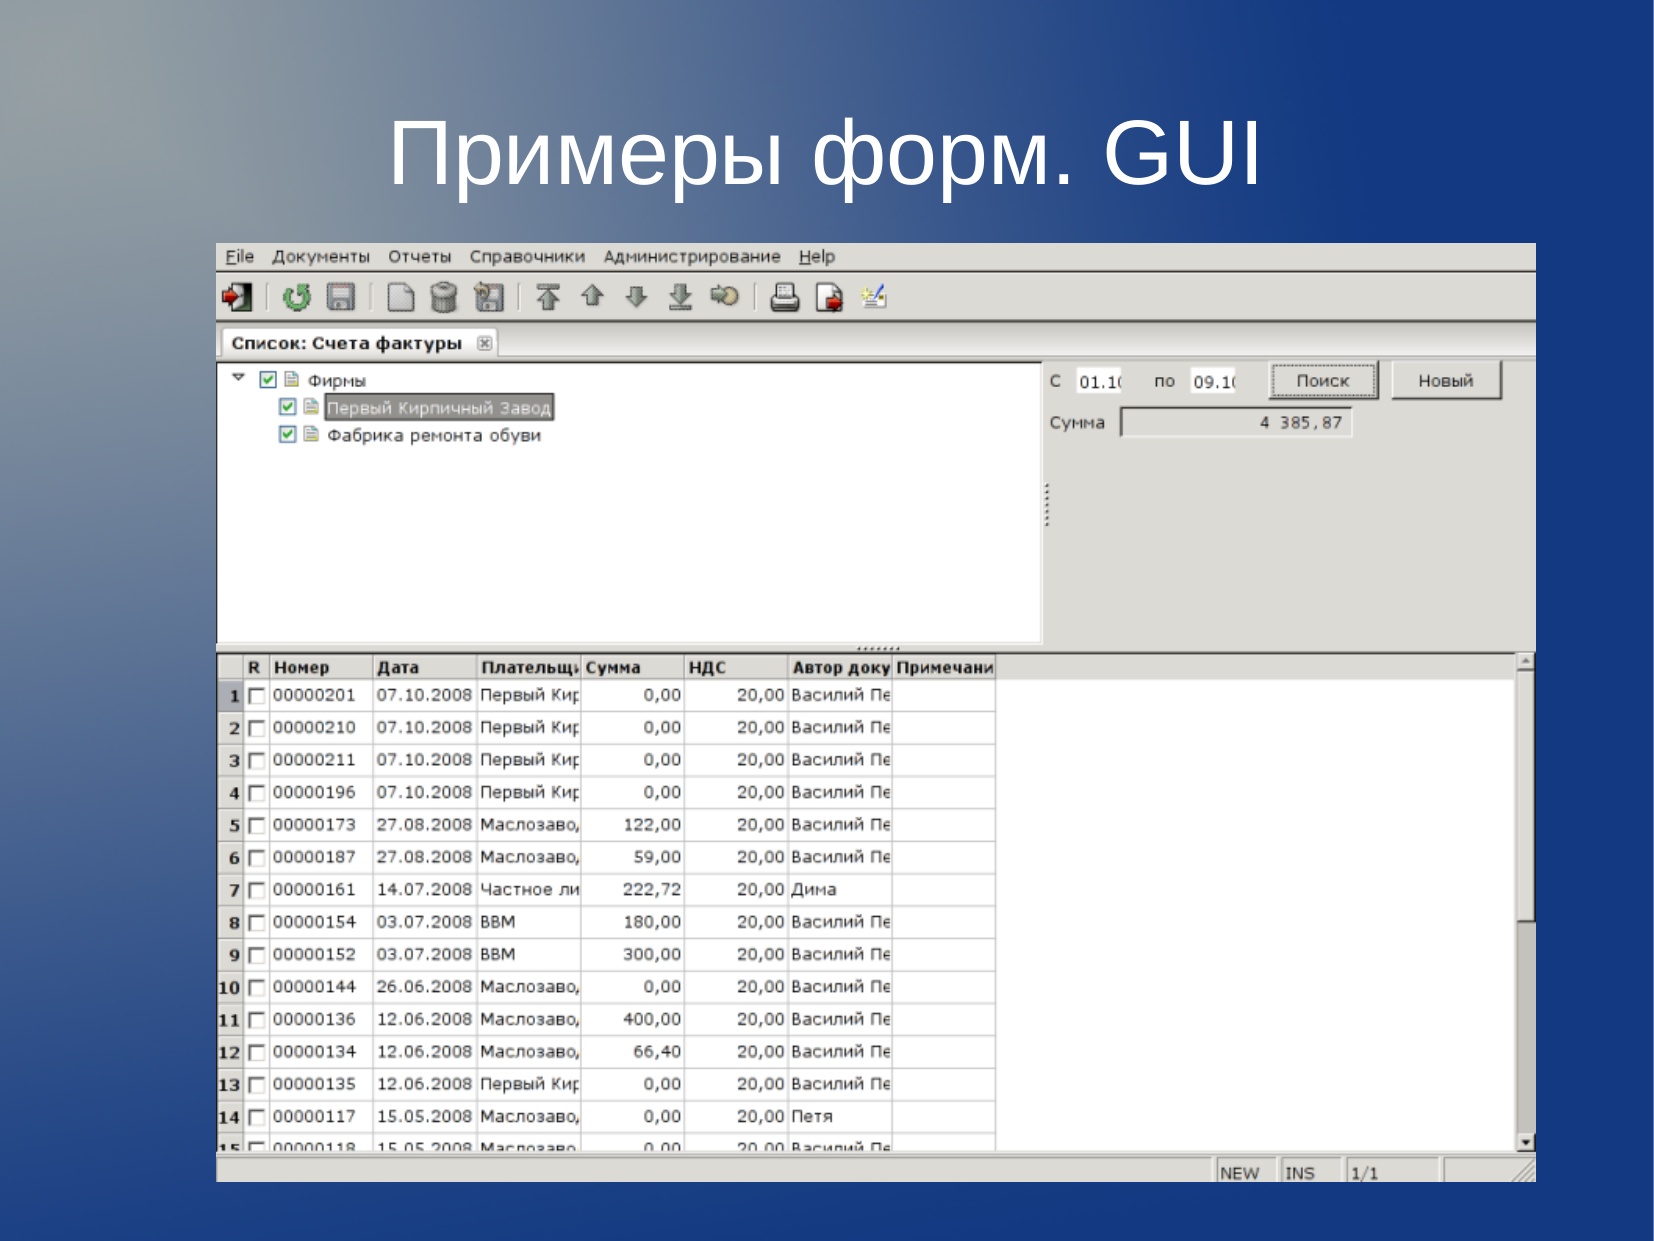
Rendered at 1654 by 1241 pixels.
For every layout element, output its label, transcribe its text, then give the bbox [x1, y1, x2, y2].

picture [0, 0, 1654, 1241]
title Примеры форм. GUI [82, 56, 1571, 250]
